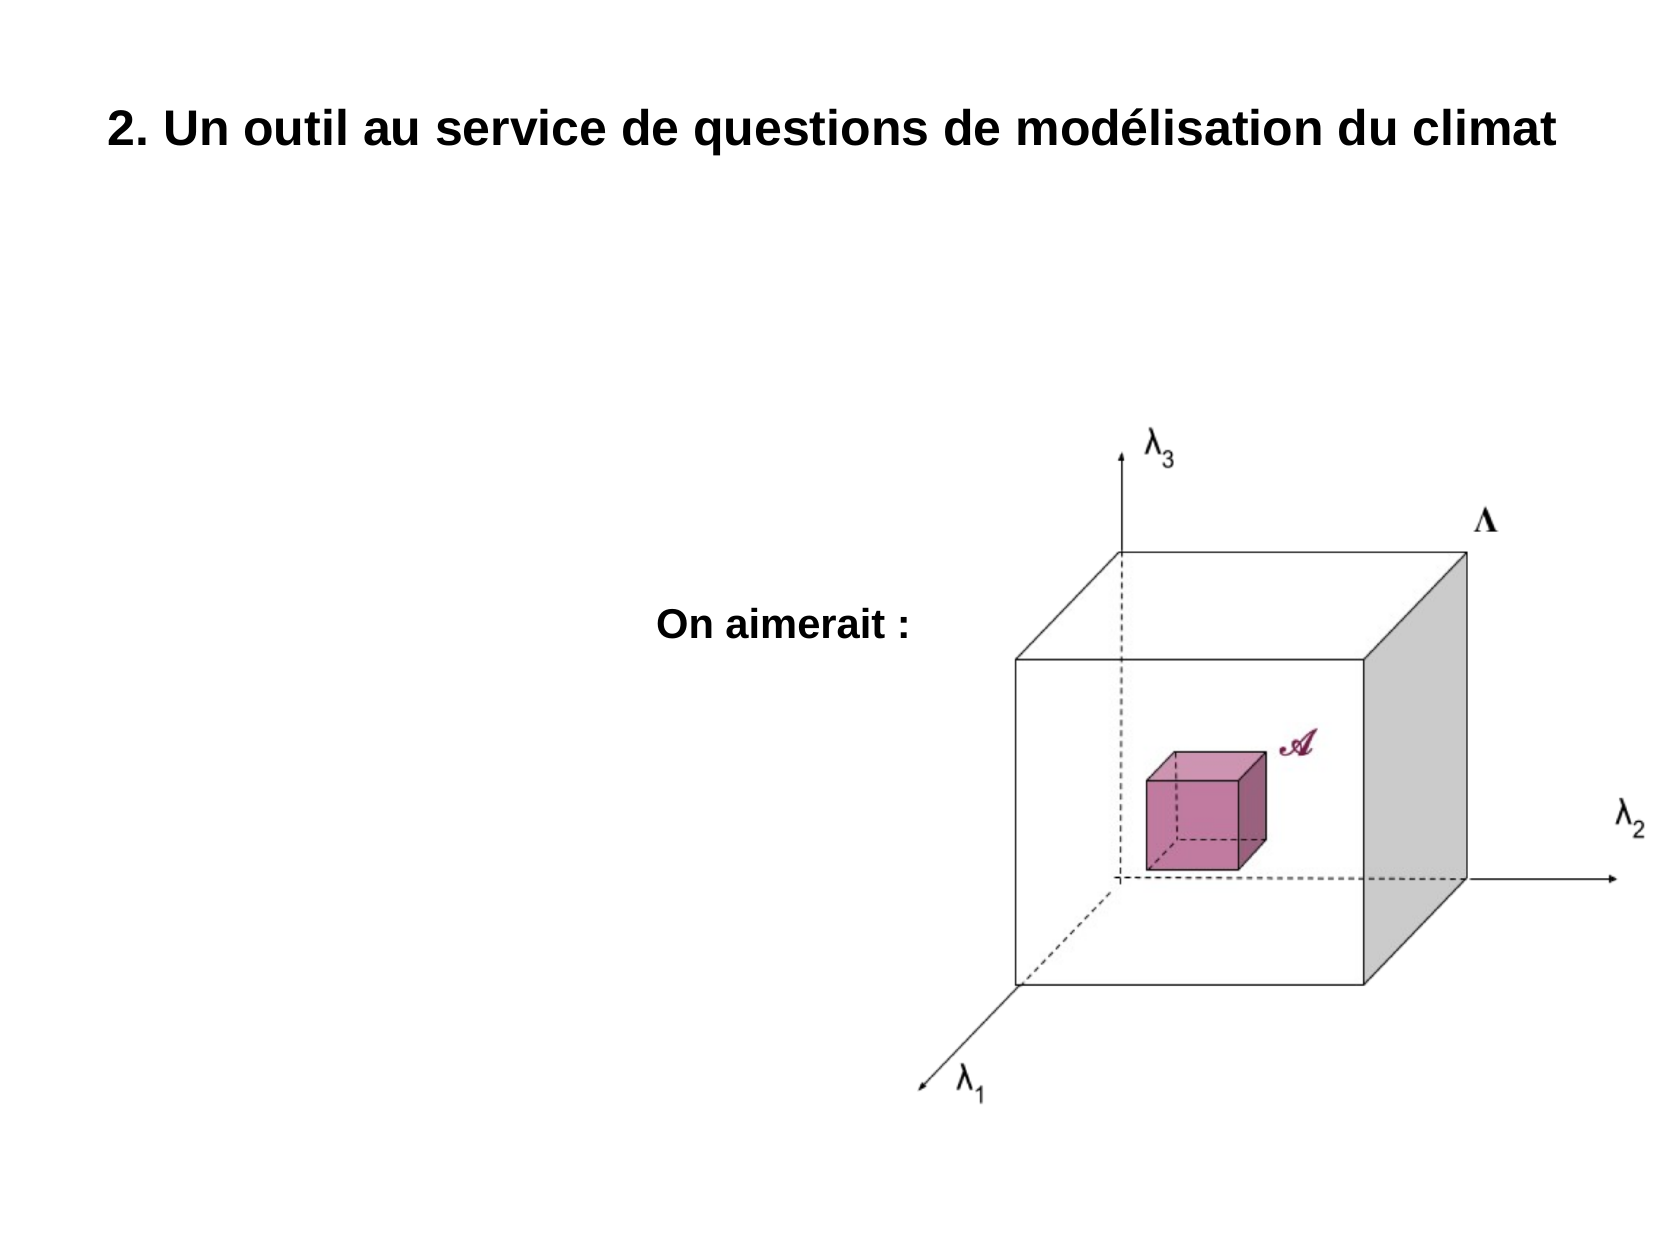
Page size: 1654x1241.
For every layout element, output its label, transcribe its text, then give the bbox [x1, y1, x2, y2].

text_box On aimerait : [641, 593, 926, 656]
picture [905, 413, 1653, 1118]
text_box 2. Un outil au service de questions de modélisation du climat [108, 95, 1594, 292]
